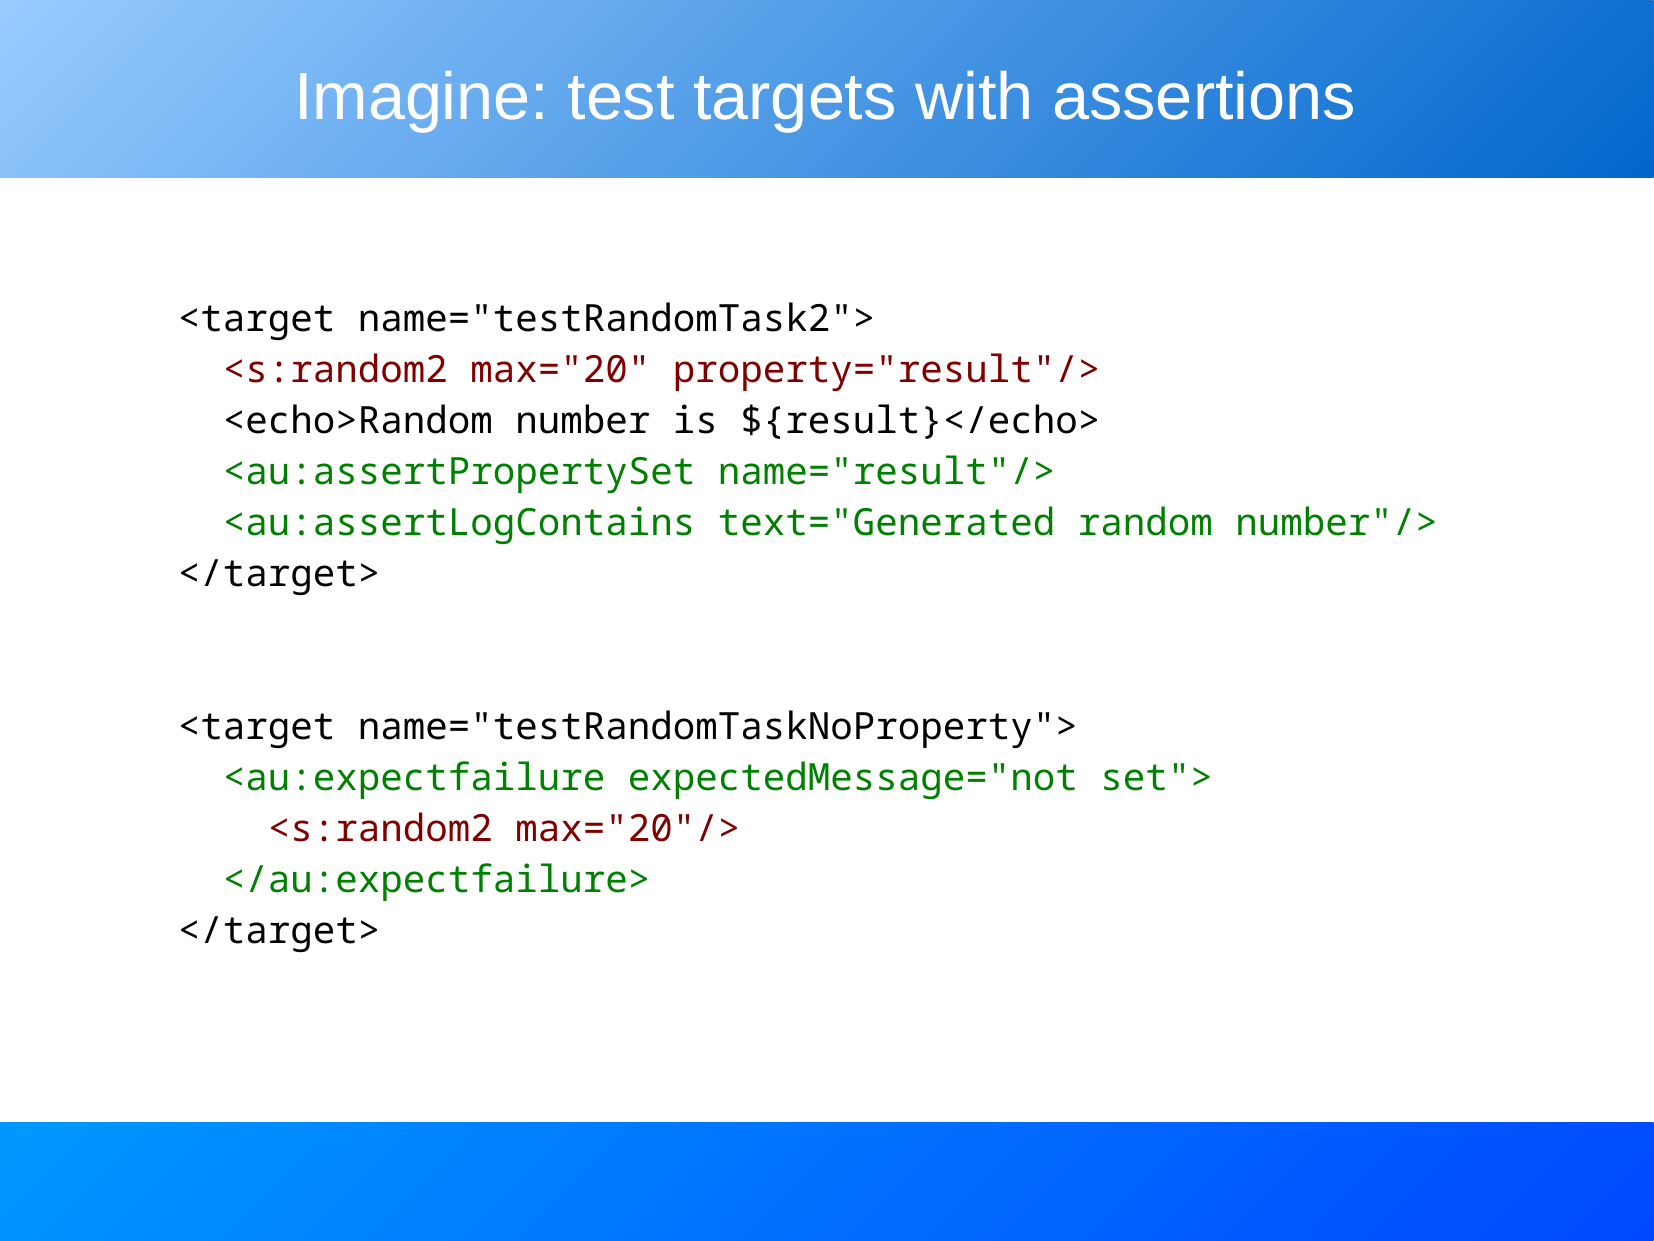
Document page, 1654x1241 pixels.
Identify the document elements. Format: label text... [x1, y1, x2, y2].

title Imagine: test targets with assertions [162, 59, 1489, 148]
text_box <target name="testRandomTask2"> <s:random2 max="20" property="result"/> <echo>Random number is ${result}</echo> <au:assertPropertySet name="result"/> <au:assertLogContains text="Generated random number"/> </target> <target name="testRandomTaskNoProperty"> <au:expectfailure expectedMessage="not set"> <s:random2 max="20"/> </au:expectfailure> </target> [118, 372, 1565, 875]
